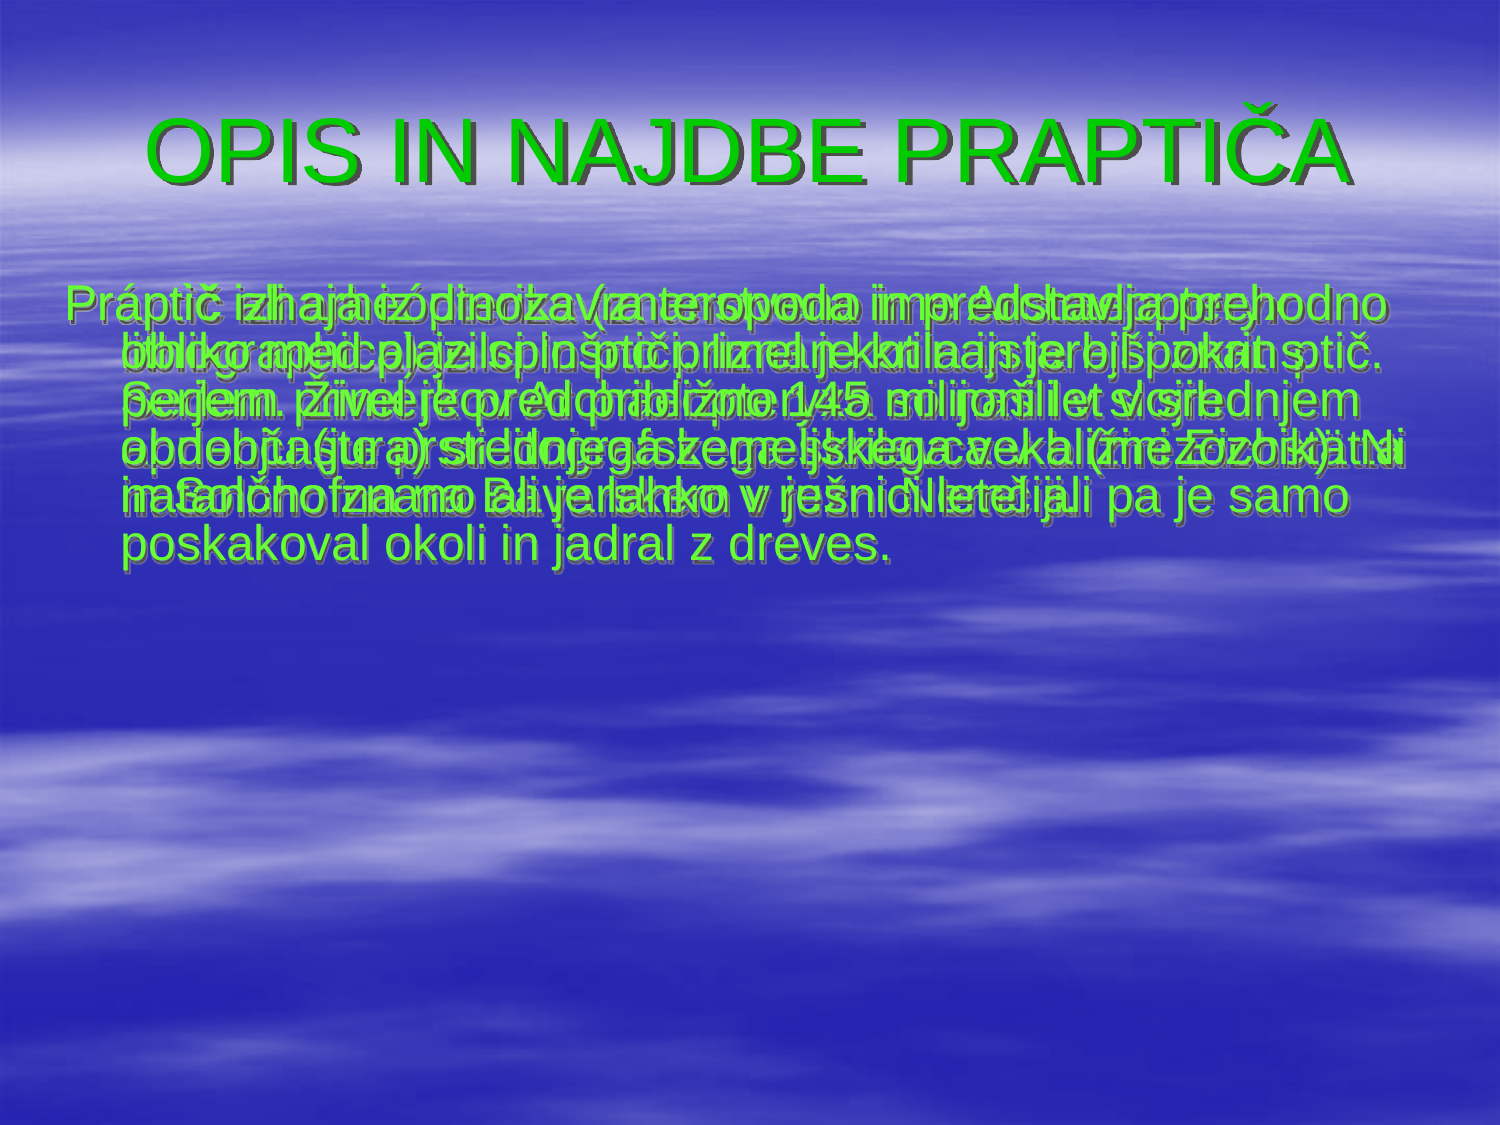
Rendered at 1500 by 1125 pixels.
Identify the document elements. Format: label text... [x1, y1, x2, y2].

title OPIS IN NAJDBE PRAPTIČA [49, 37, 1446, 255]
list Praptič izhaja iz dinozavra teropoda in predstavlja prehodno obliko med plazilci in ptiči. Imel je krila in je bil pokrit s perjem. Živel je pred približno 145 milijoni let v srednjem obdobju (jura) srednjega zemeljskega veka (mezozoik). Ni natančno znano ali je lahko v resnici letel ali pa je samo poskakoval okoli in jadral z dreves. [49, 275, 1451, 1001]
picture [0, 0, 1500, 1125]
